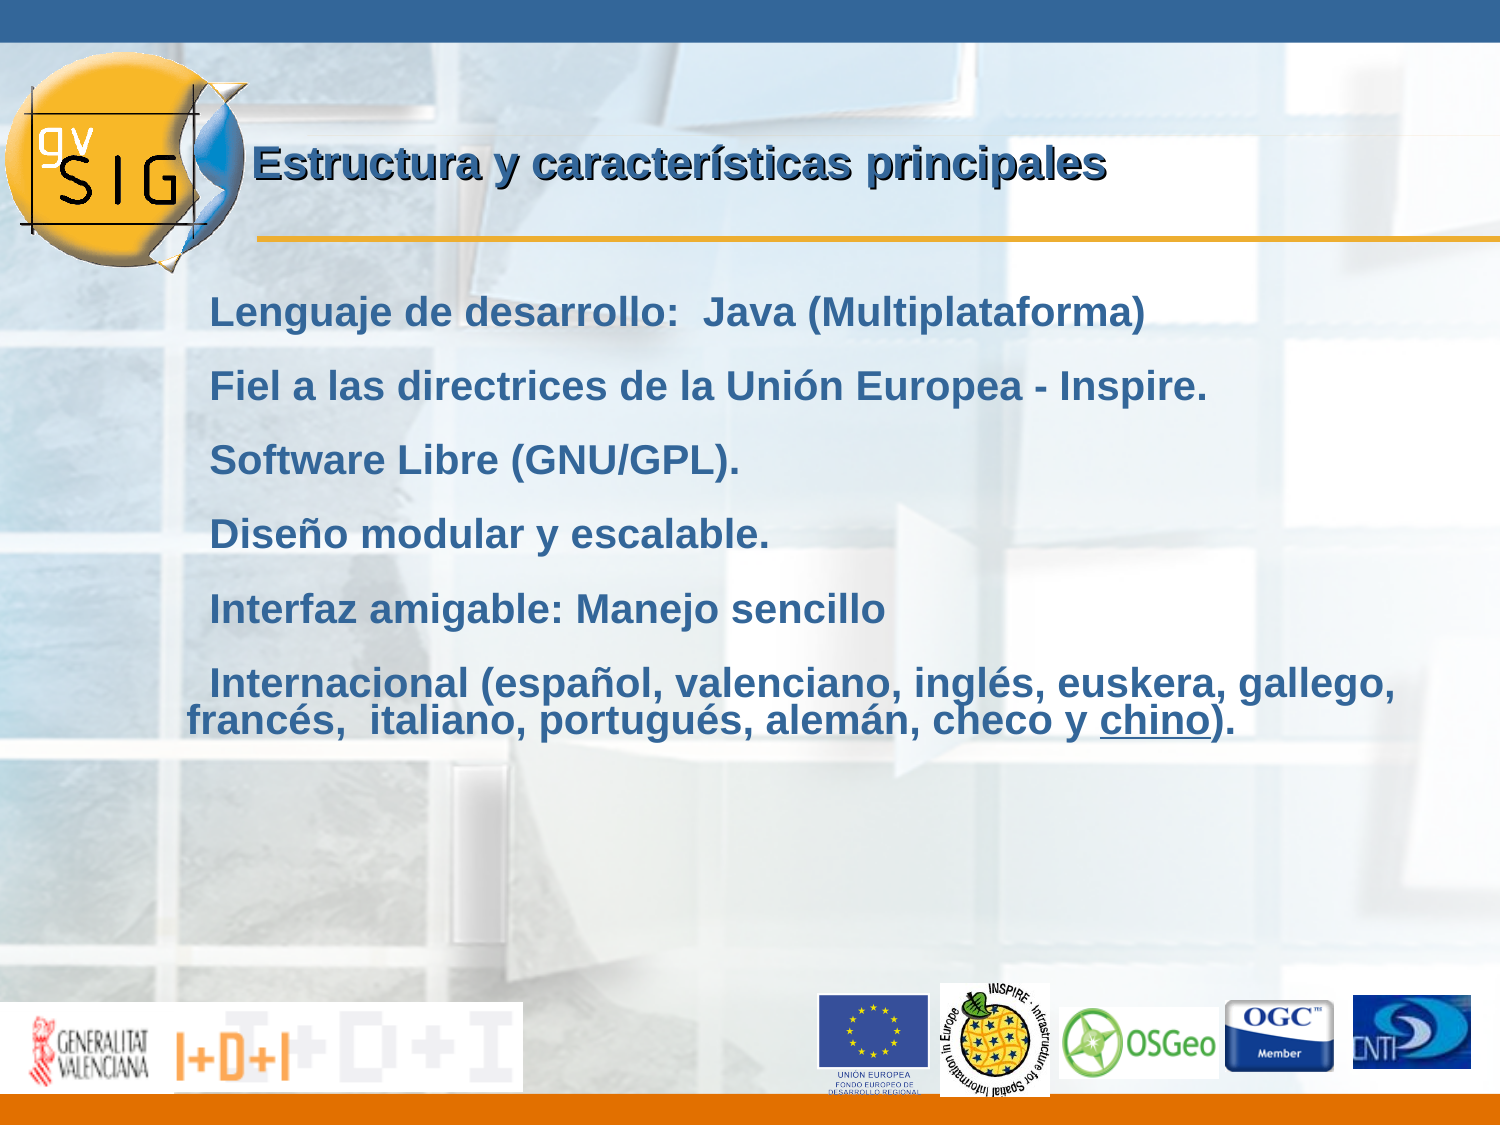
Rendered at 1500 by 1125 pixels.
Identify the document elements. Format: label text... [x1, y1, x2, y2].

picture [0, 1002, 523, 1094]
picture [1059, 1007, 1219, 1079]
picture [1225, 1000, 1334, 1072]
text_box Lenguaje de desarrollo: Java (Multiplataforma) Fiel a las directrices de la Unión Europea - Inspire. Software Libre (GNU/GPL). Diseño modular y escalable. Interfaz amigable: Manejo sencillo Internacional (español, valenciano, inglés, euskera, gallego, francés, italiano, portugués, alemán, checo y chino). [96, 237, 1435, 992]
picture [1353, 995, 1471, 1069]
picture [817, 993, 930, 1095]
text_box Estructura y características principales [236, 131, 1500, 206]
picture [0, 49, 250, 276]
picture [940, 992, 1050, 1097]
